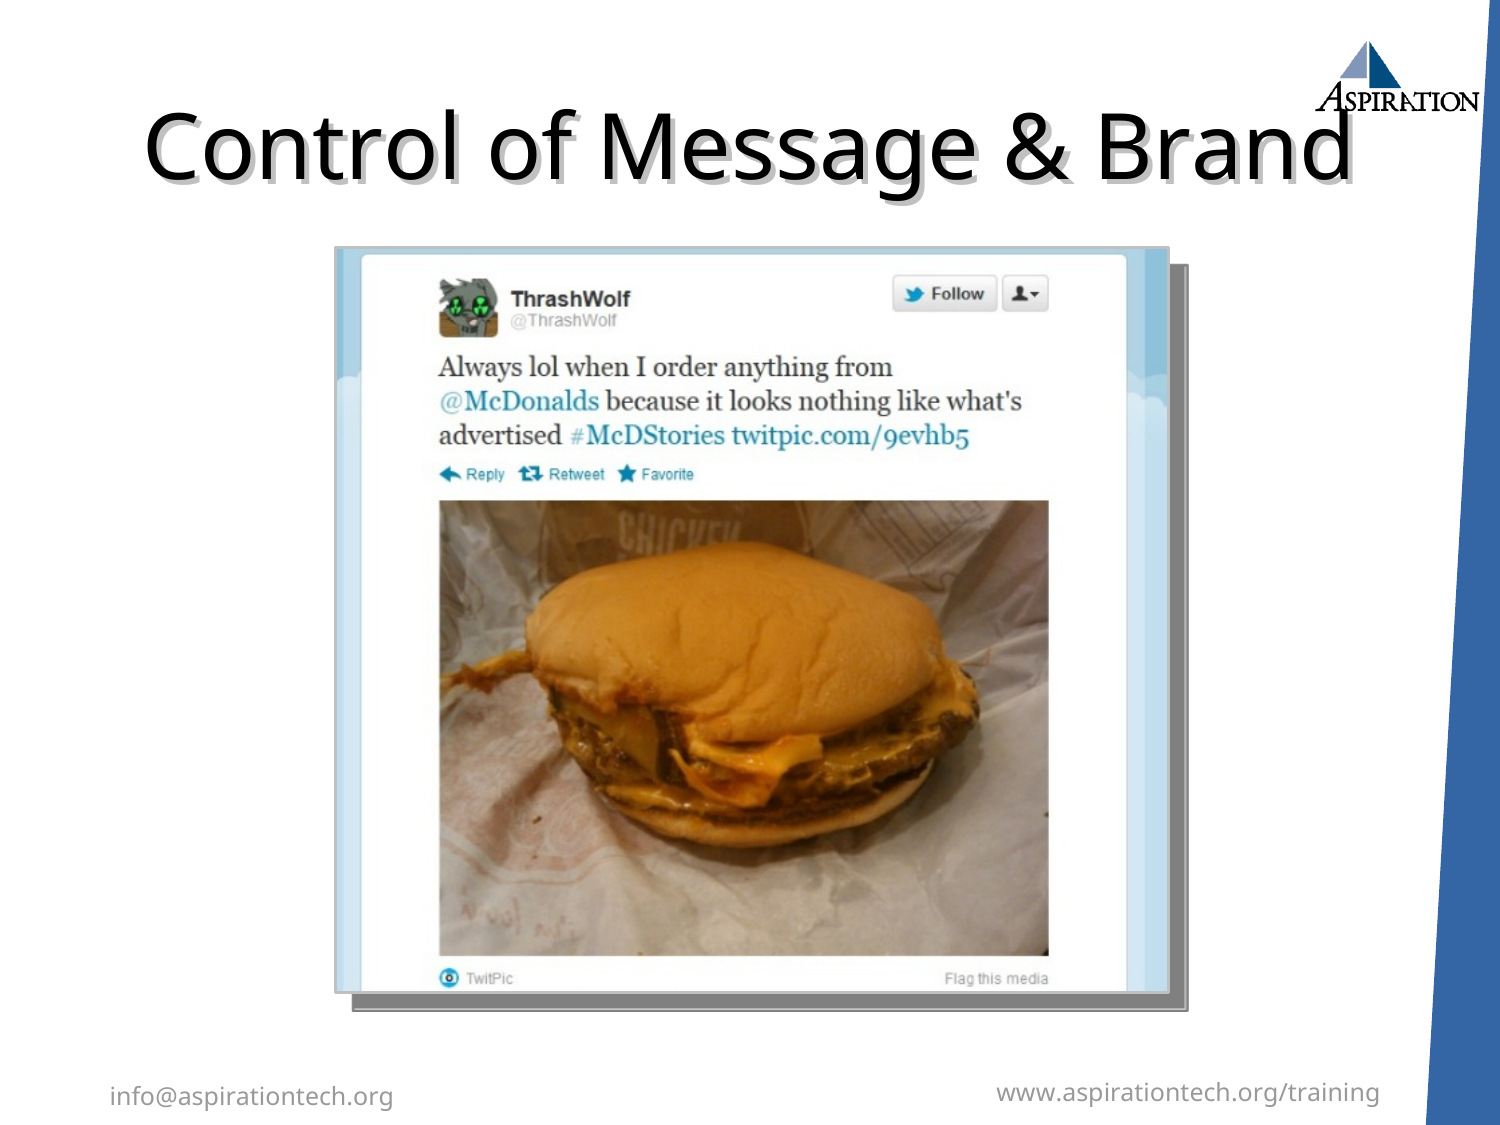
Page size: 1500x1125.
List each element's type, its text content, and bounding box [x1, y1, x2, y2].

picture [336, 248, 1168, 991]
title Control of Message & Brand [75, 44, 1425, 233]
picture [1315, 41, 1480, 120]
